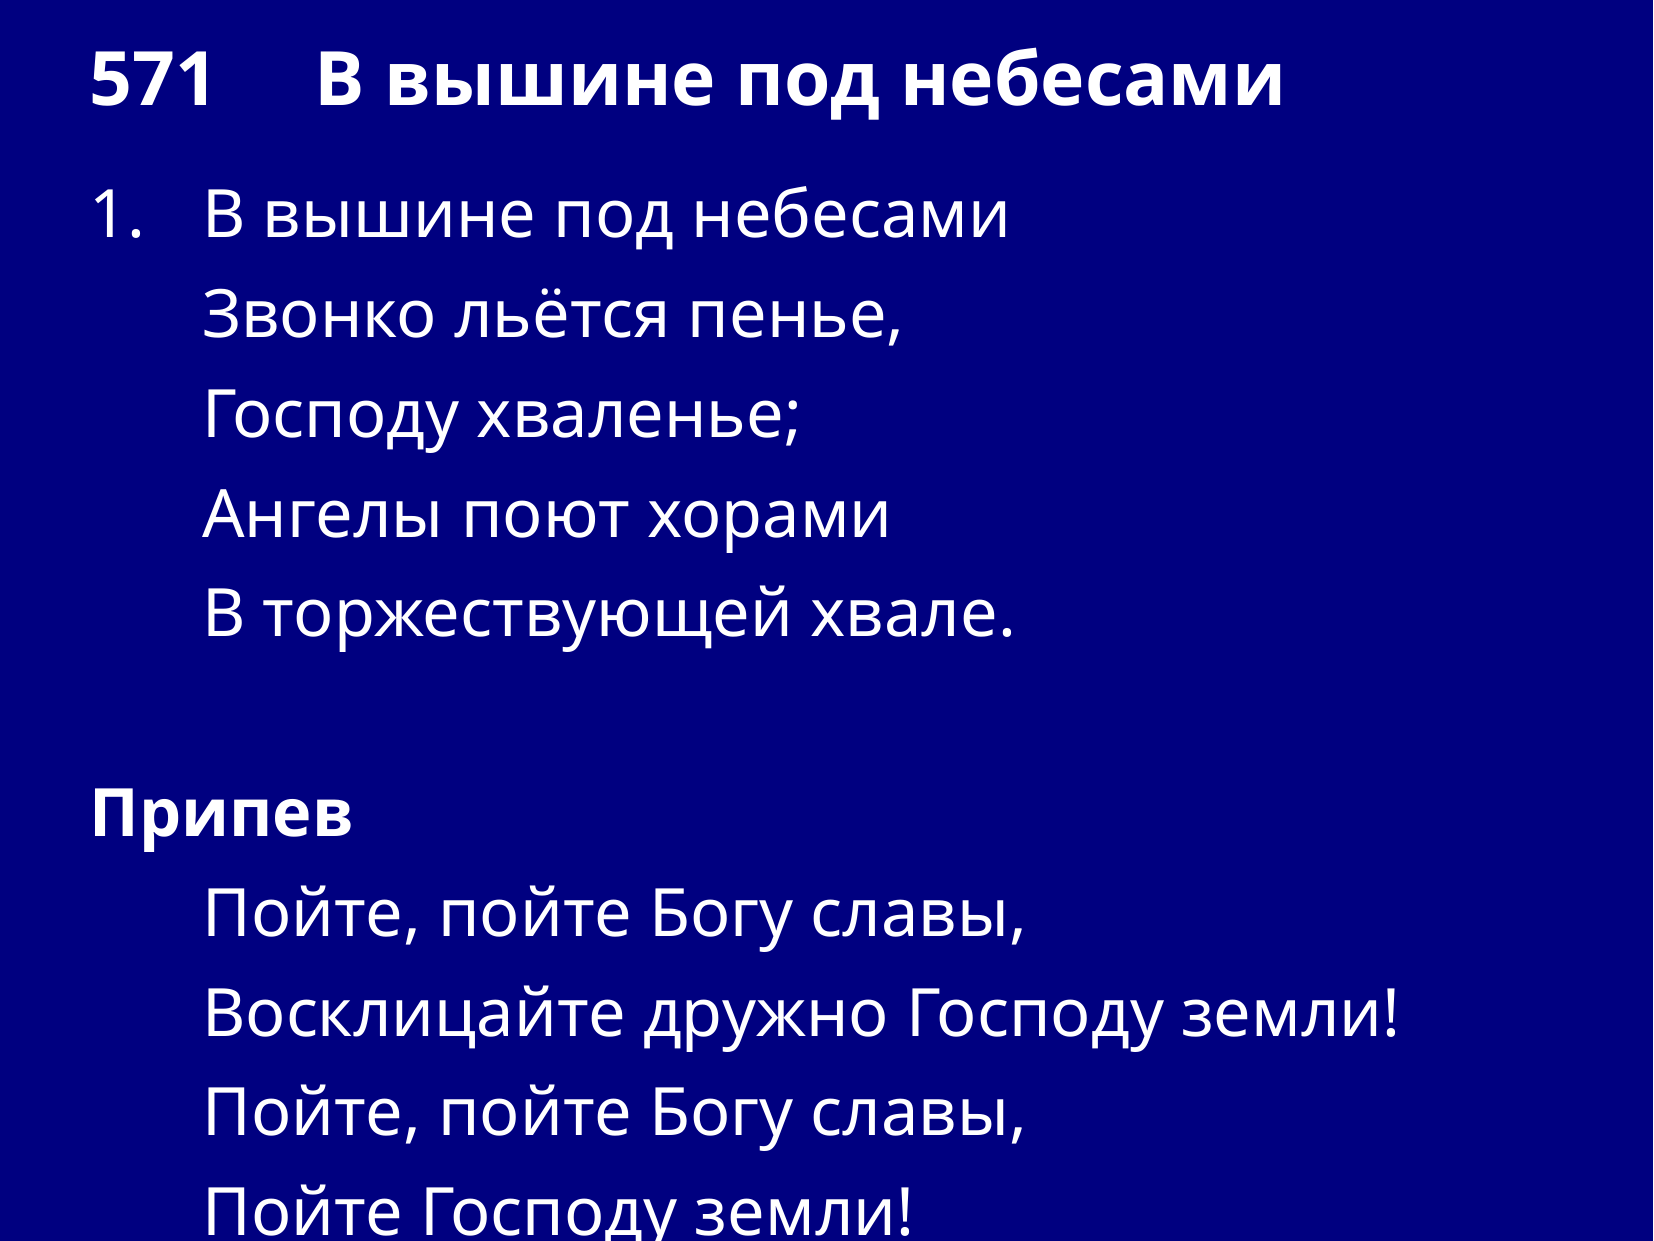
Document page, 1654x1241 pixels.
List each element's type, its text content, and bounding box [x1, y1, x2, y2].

text_box 571 В вышине под небесами [75, 18, 1576, 131]
text_box 1. В вышине под небесами Звонко льётся пенье, Господу хваленье; Ангелы поют хорами В торжествующей хвале. Припев Пойте, пойте Богу славы, Восклицайте дружно Господу земли! Пойте, пойте Богу славы, Пойте Господу земли! [75, 150, 1576, 1163]
